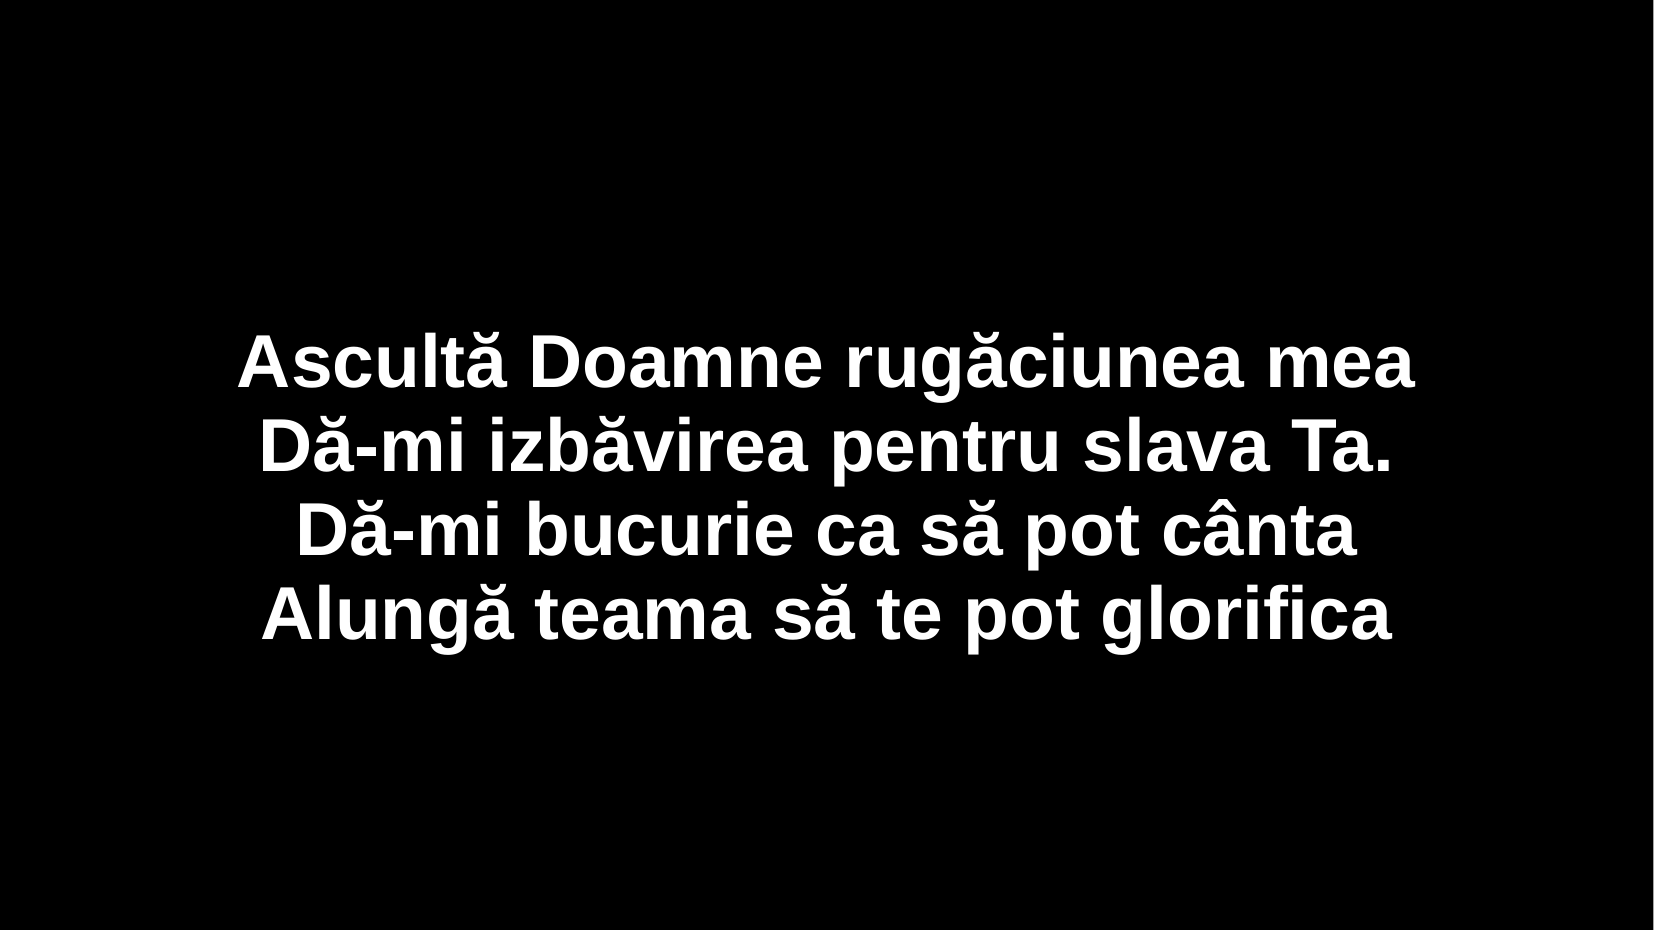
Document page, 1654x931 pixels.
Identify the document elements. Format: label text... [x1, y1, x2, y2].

subtitle Ascultă Doamne rugăciunea mea Dă-mi izbăvirea pentru slava Ta. Dă-mi bucurie ca să pot cânta Alungă teama să te pot glorifica [82, 217, 1571, 757]
